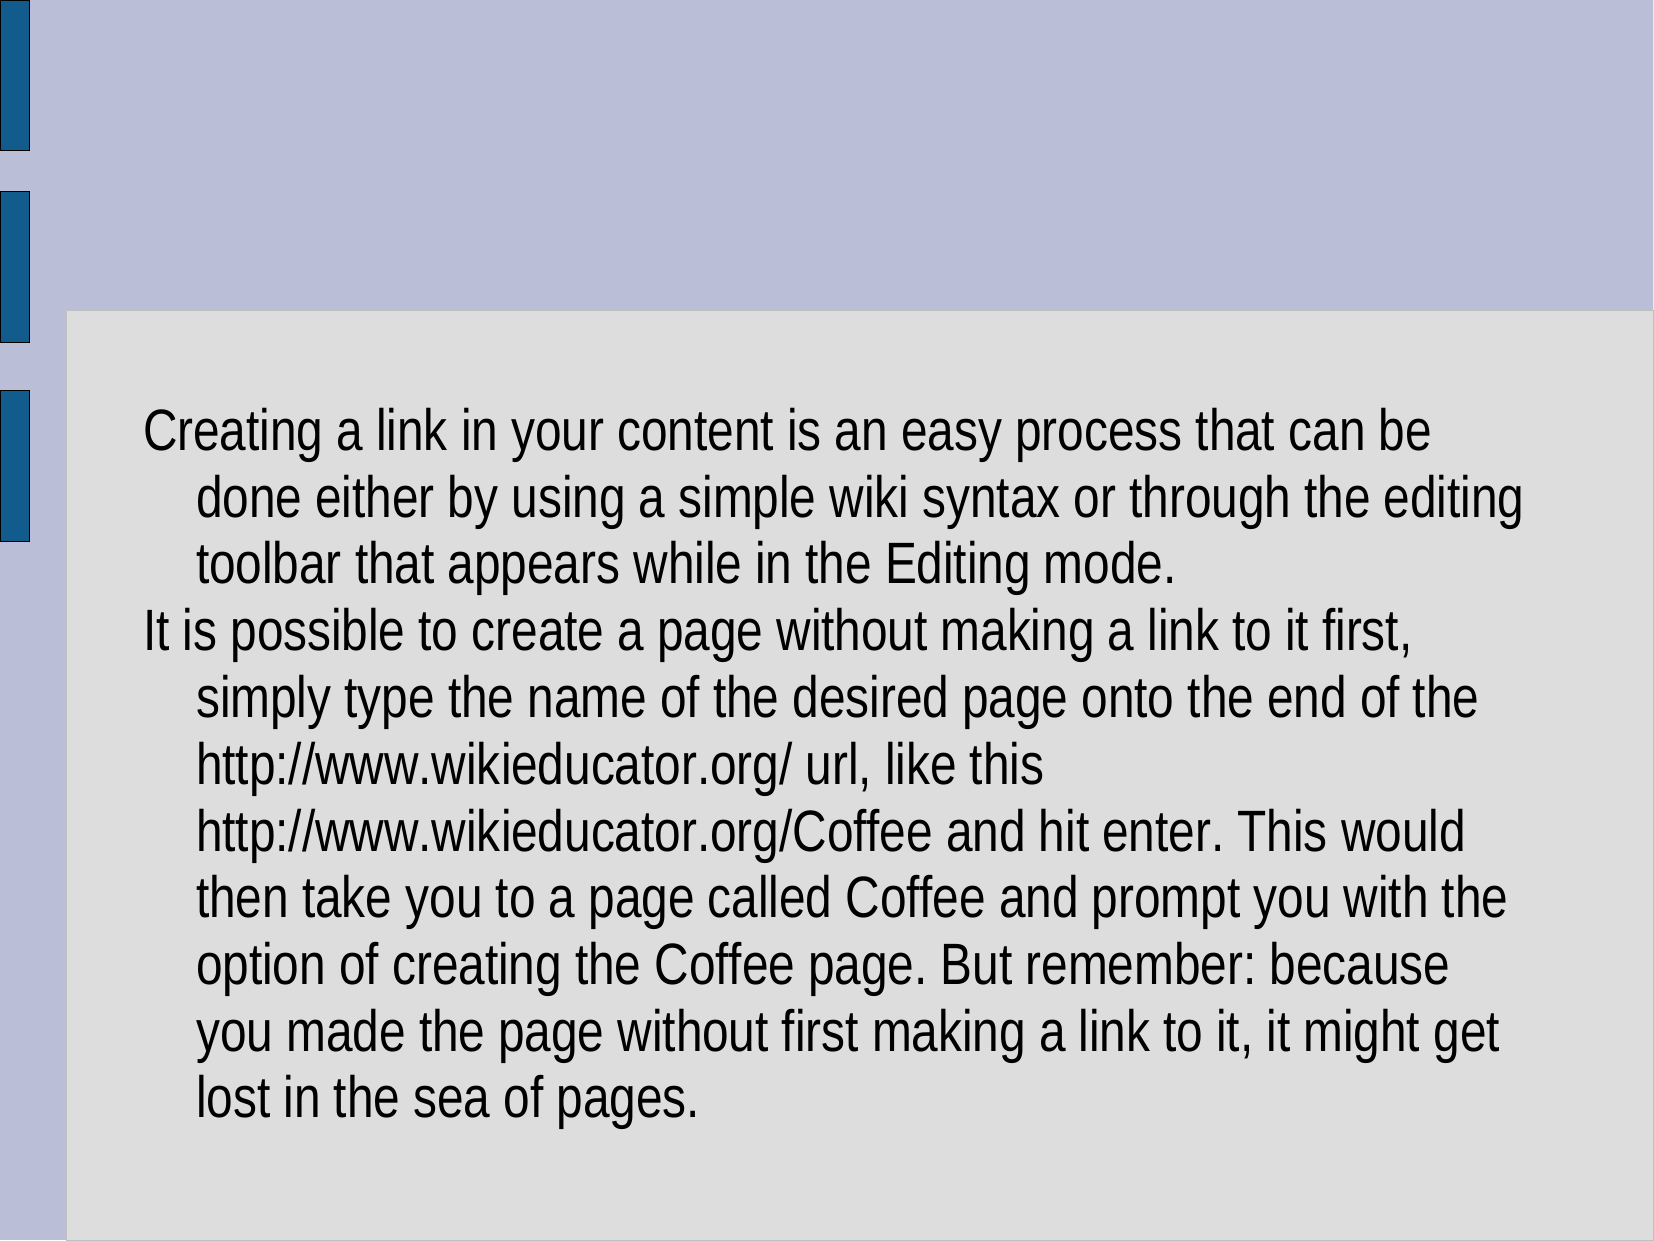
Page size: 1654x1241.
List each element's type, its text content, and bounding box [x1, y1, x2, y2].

list Creating a link in your content is an easy process that can be done either by using a simple wiki syntax or through the editing toolbar that appears while in the Editing mode. It is possible to create a page without making a link to it first, simply type the name of the desired page onto the end of the http://www.wikieducator.org/ url, like this http://www.wikieducator.org/Coffee and hit enter. This would then take you to a page called Coffee and prompt you with the option of creating the Coffee page. But remember: because you made the page without first making a link to it, it might get lost in the sea of pages. [125, 331, 1538, 1126]
